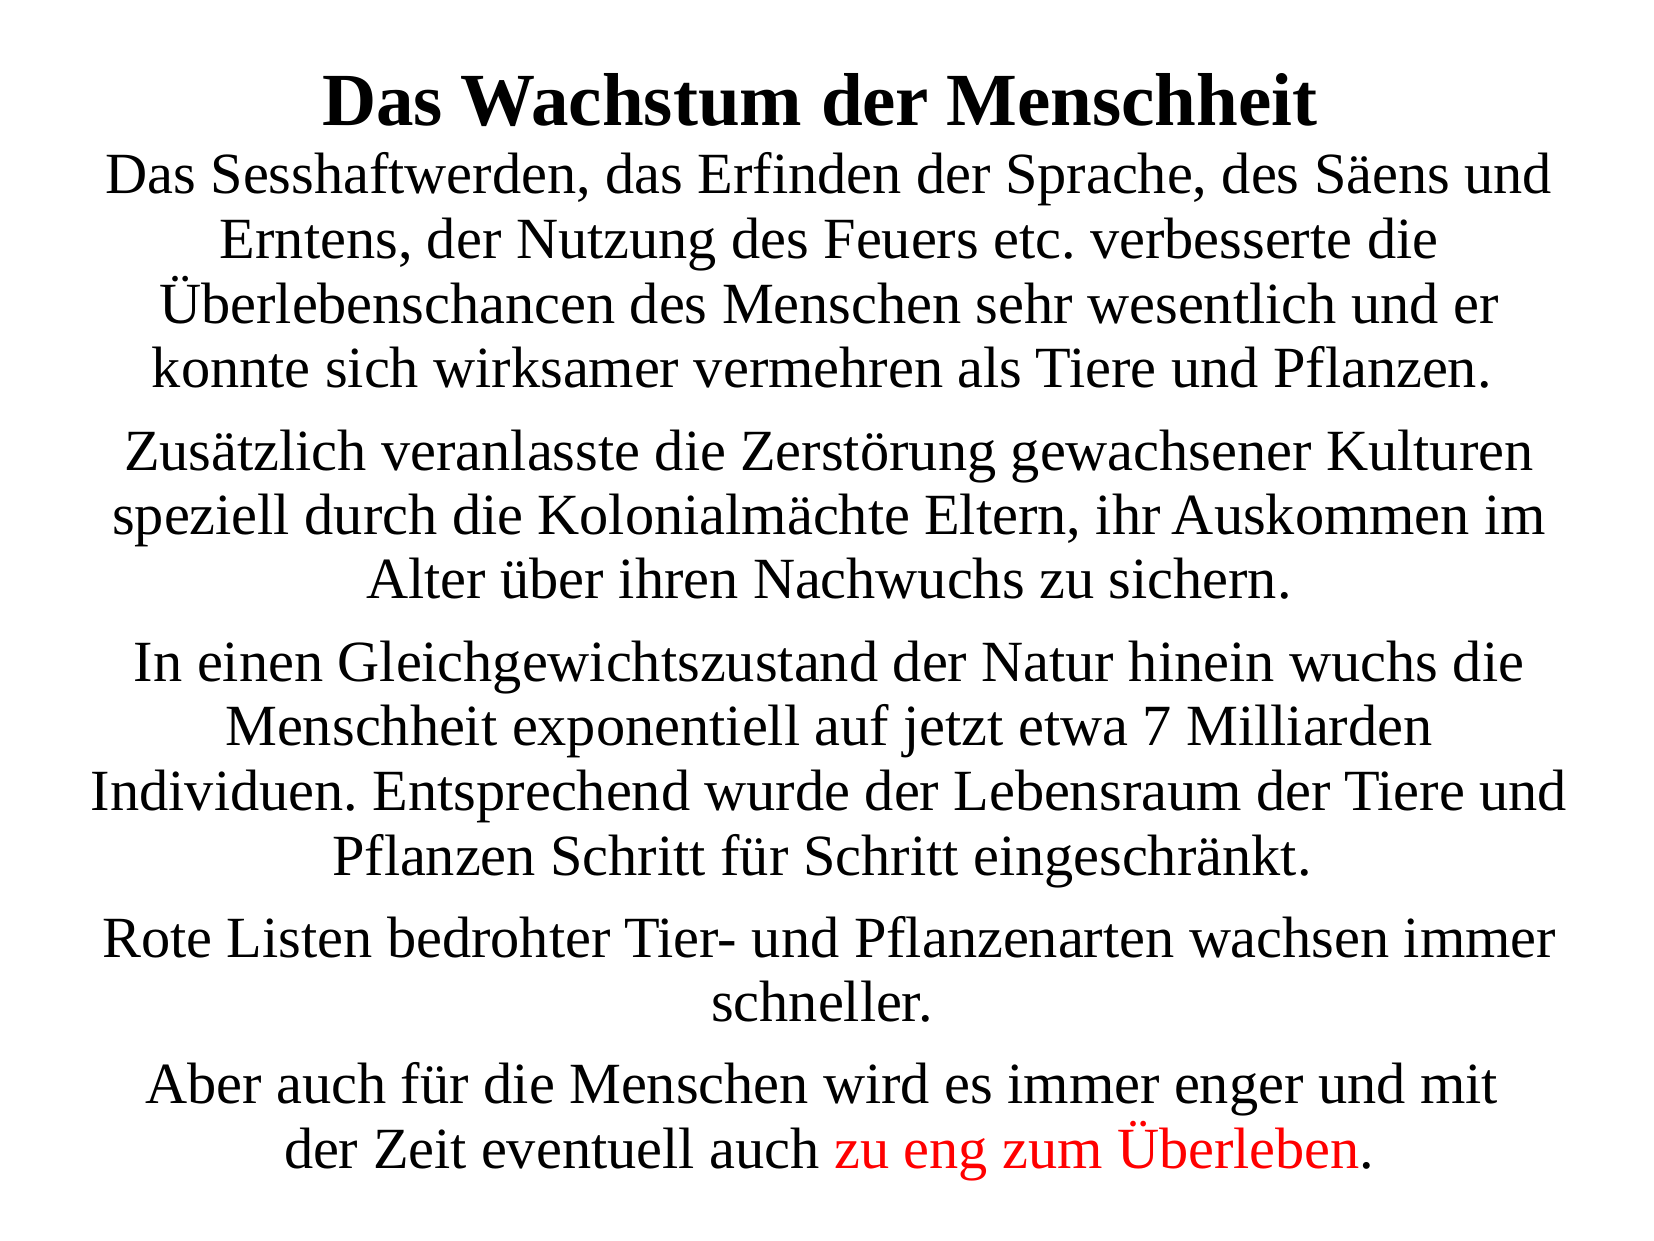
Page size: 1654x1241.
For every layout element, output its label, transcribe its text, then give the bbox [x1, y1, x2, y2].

text_box Das Wachstum der Menschheit Das Sesshaftwerden, das Erfinden der Sprache, des Säens und Erntens, der Nutzung des Feuers etc. verbesserte die Überlebenschancen des Menschen sehr wesentlich und er konnte sich wirksamer vermehren als Tiere und Pflanzen. Zusätzlich veranlasste die Zerstörung gewachsener Kulturen speziell durch die Kolonialmächte Eltern, ihr Auskommen im Alter über ihren Nachwuchs zu sichern. In einen Gleichgewichtszustand der Natur hinein wuchs die Menschheit exponentiell auf jetzt etwa 7 Milliarden Individuen. Entsprechend wurde der Lebensraum der Tiere und Pflanzen Schritt für Schritt eingeschränkt. Rote Listen bedrohter Tier- und Pflanzenarten wachsen immer schneller. Aber auch für die Menschen wird es immer enger und mit der Zeit eventuell auch zu eng zum Überleben. [76, 51, 1589, 1189]
